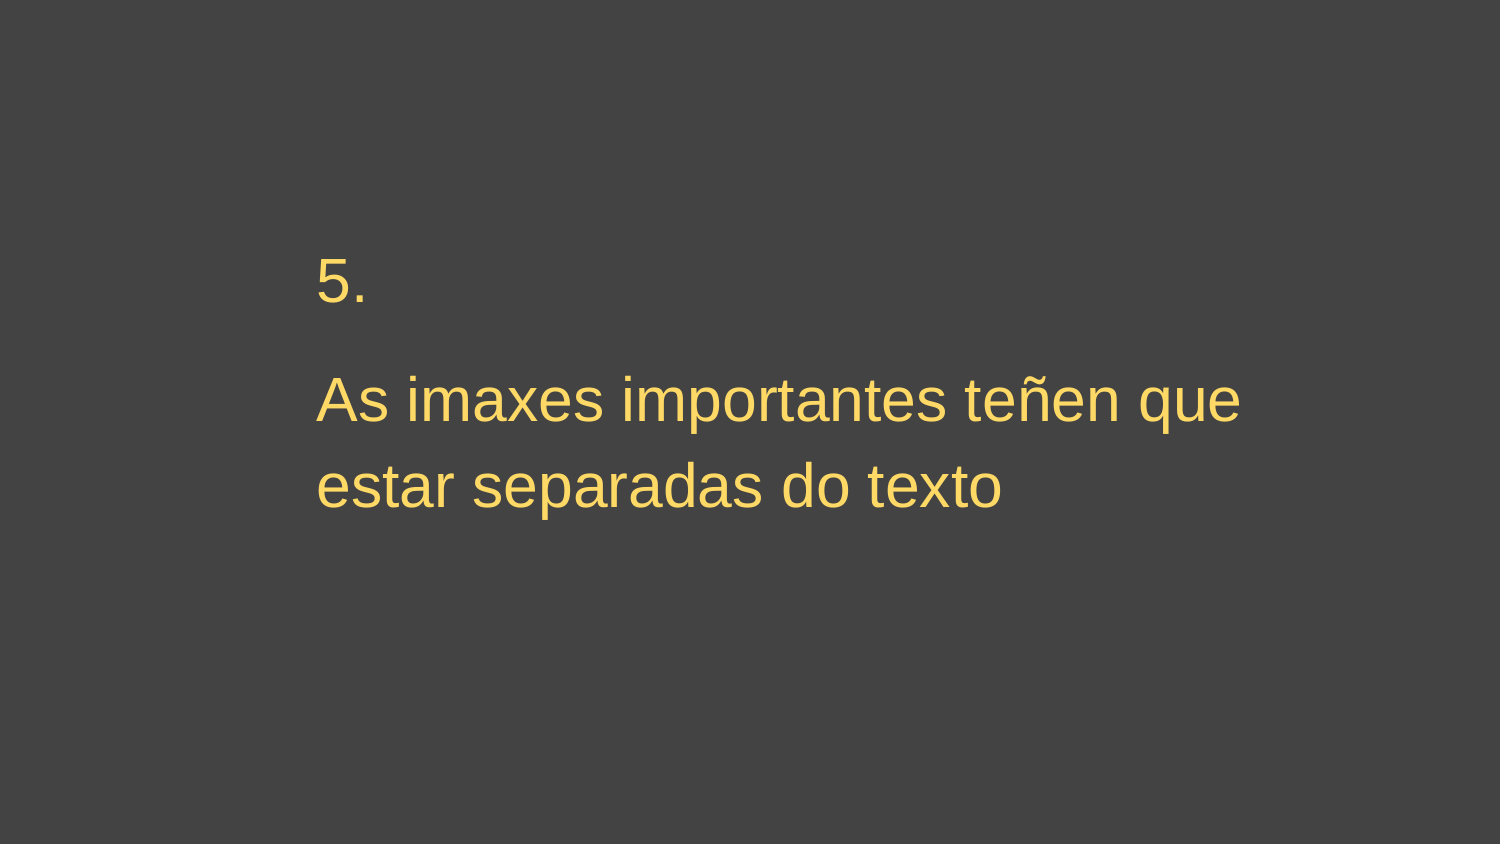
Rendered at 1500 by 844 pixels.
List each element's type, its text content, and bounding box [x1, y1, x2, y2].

text_box 5. As imaxes importantes teñen que estar separadas do texto [301, 106, 1361, 762]
